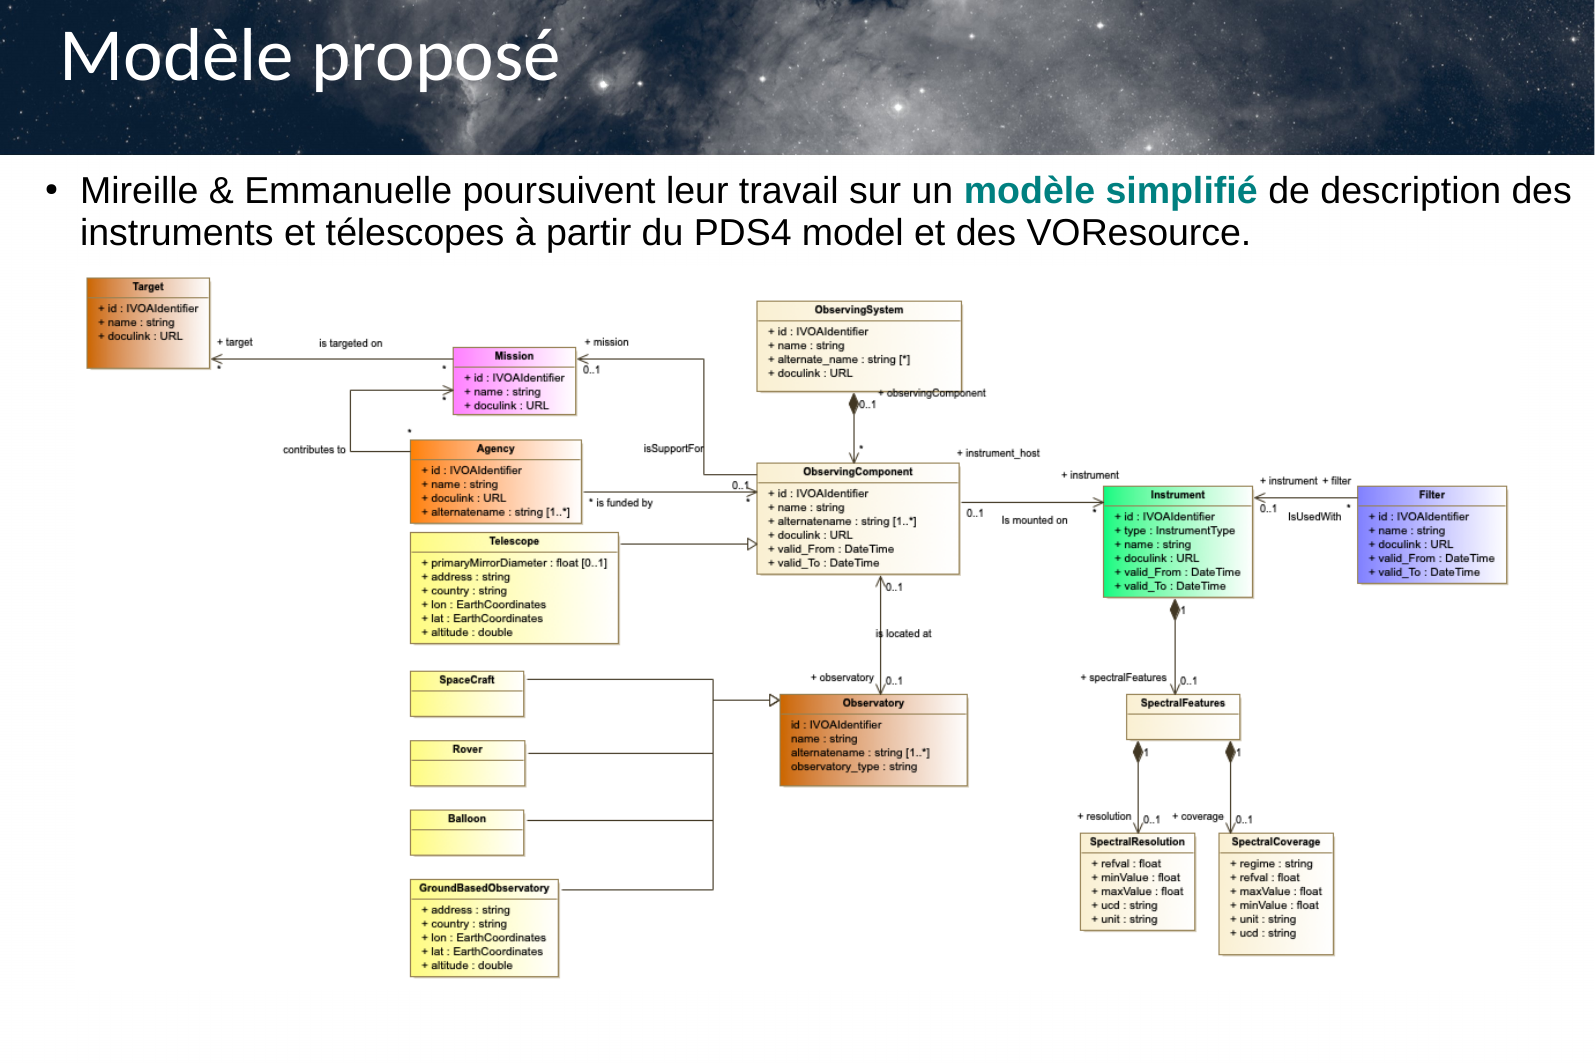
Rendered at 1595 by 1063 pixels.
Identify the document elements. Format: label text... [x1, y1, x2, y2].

title Modèle proposé [30, 17, 1546, 106]
text_box Mireille & Emmanuelle poursuivent leur travail sur un modèle simplifié de description des instruments et télescopes à partir du PDS4 model et des VOResource. [30, 120, 1591, 774]
picture [0, 0, 1595, 1063]
